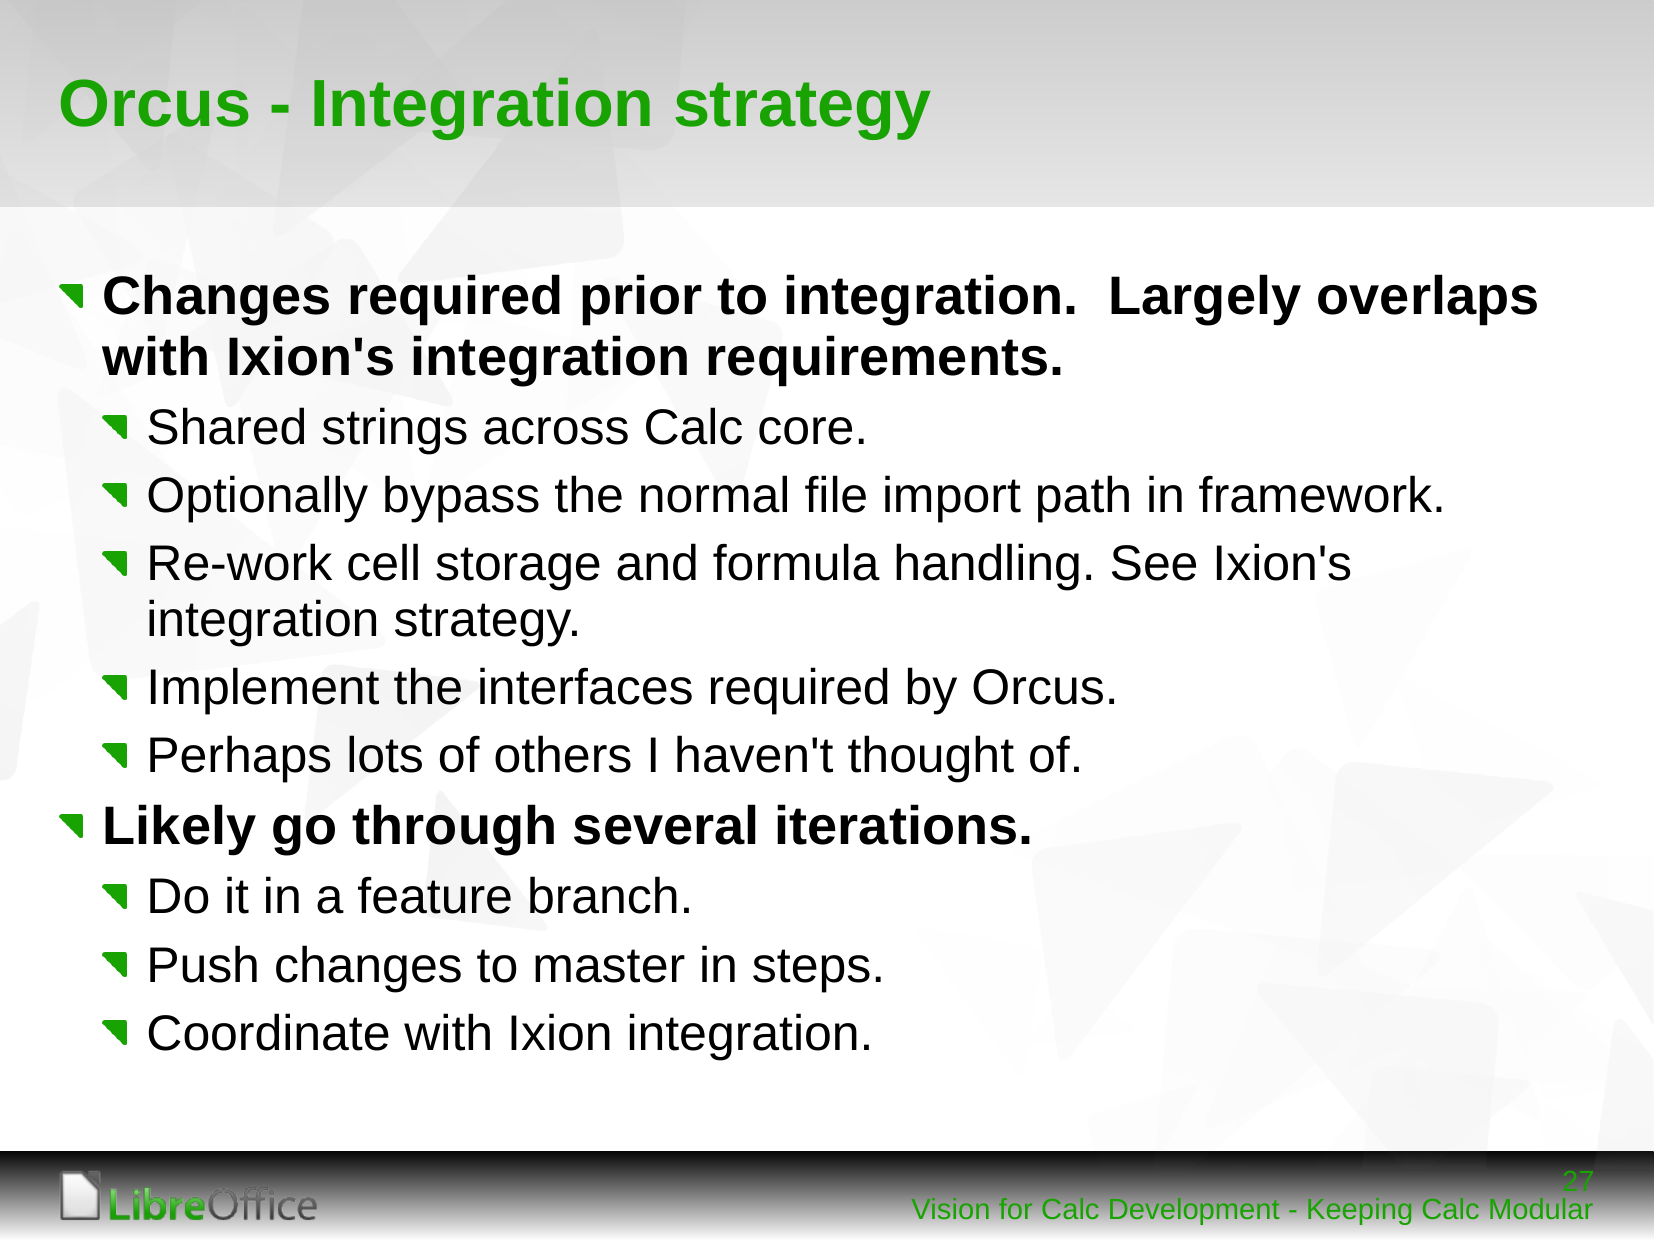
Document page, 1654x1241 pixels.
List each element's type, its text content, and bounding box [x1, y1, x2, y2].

picture [915, 548, 1654, 1169]
picture [0, 0, 783, 931]
list Changes required prior to integration. Largely overlaps with Ixion's integration requirements. Shared strings across Calc core. Optionally bypass the normal file import path in framework. Re-work cell storage and formula handling. See Ixion's integration strategy. Implement the interfaces required by Orcus. Perhaps lots of others I haven't thought of. Likely go through several iterations. Do it in a feature branch. Push changes to master in steps. Coordinate with Ixion integration. [59, 265, 1595, 1085]
picture [41, 1152, 337, 1240]
title Orcus - Integration strategy [59, 29, 1595, 178]
